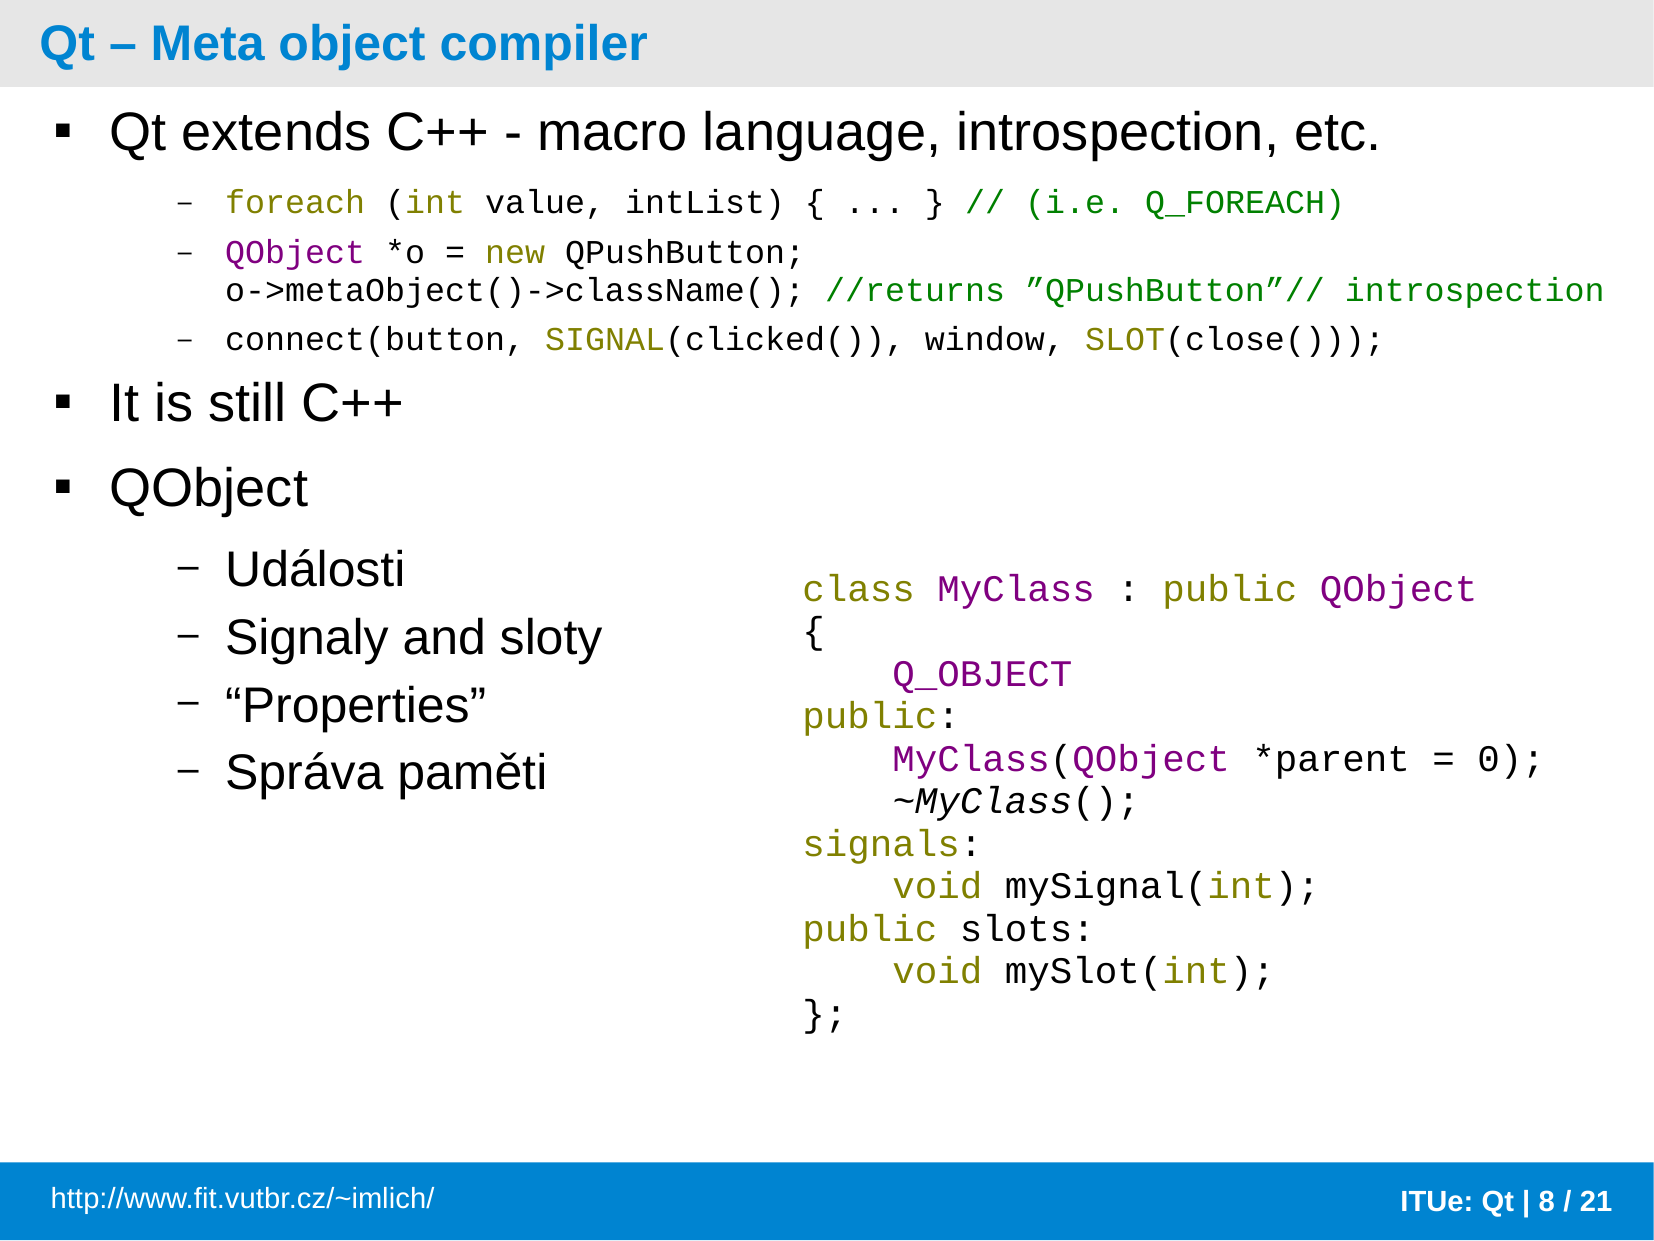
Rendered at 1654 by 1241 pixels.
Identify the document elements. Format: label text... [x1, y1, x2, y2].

text_box class MyClass : public QObject { Q_OBJECT public: MyClass(QObject *parent = 0); ~MyClass(); signals: void mySignal(int); public slots: void mySlot(int); }; [787, 562, 1613, 1088]
list Qt extends C++ - macro language, introspection, etc. foreach (int value, intList) { ... } // (i.e. Q_FOREACH) QObject *o = new QPushButton; o->metaObject()->className(); //returns ”QPushButton”// introspection connect(button, SIGNAL(clicked()), window, SLOT(close())); It is still C++ QObject Události Signaly and sloty “Properties” Správa paměti [38, 101, 1616, 1126]
title Qt – Meta object compiler [39, 5, 1615, 81]
